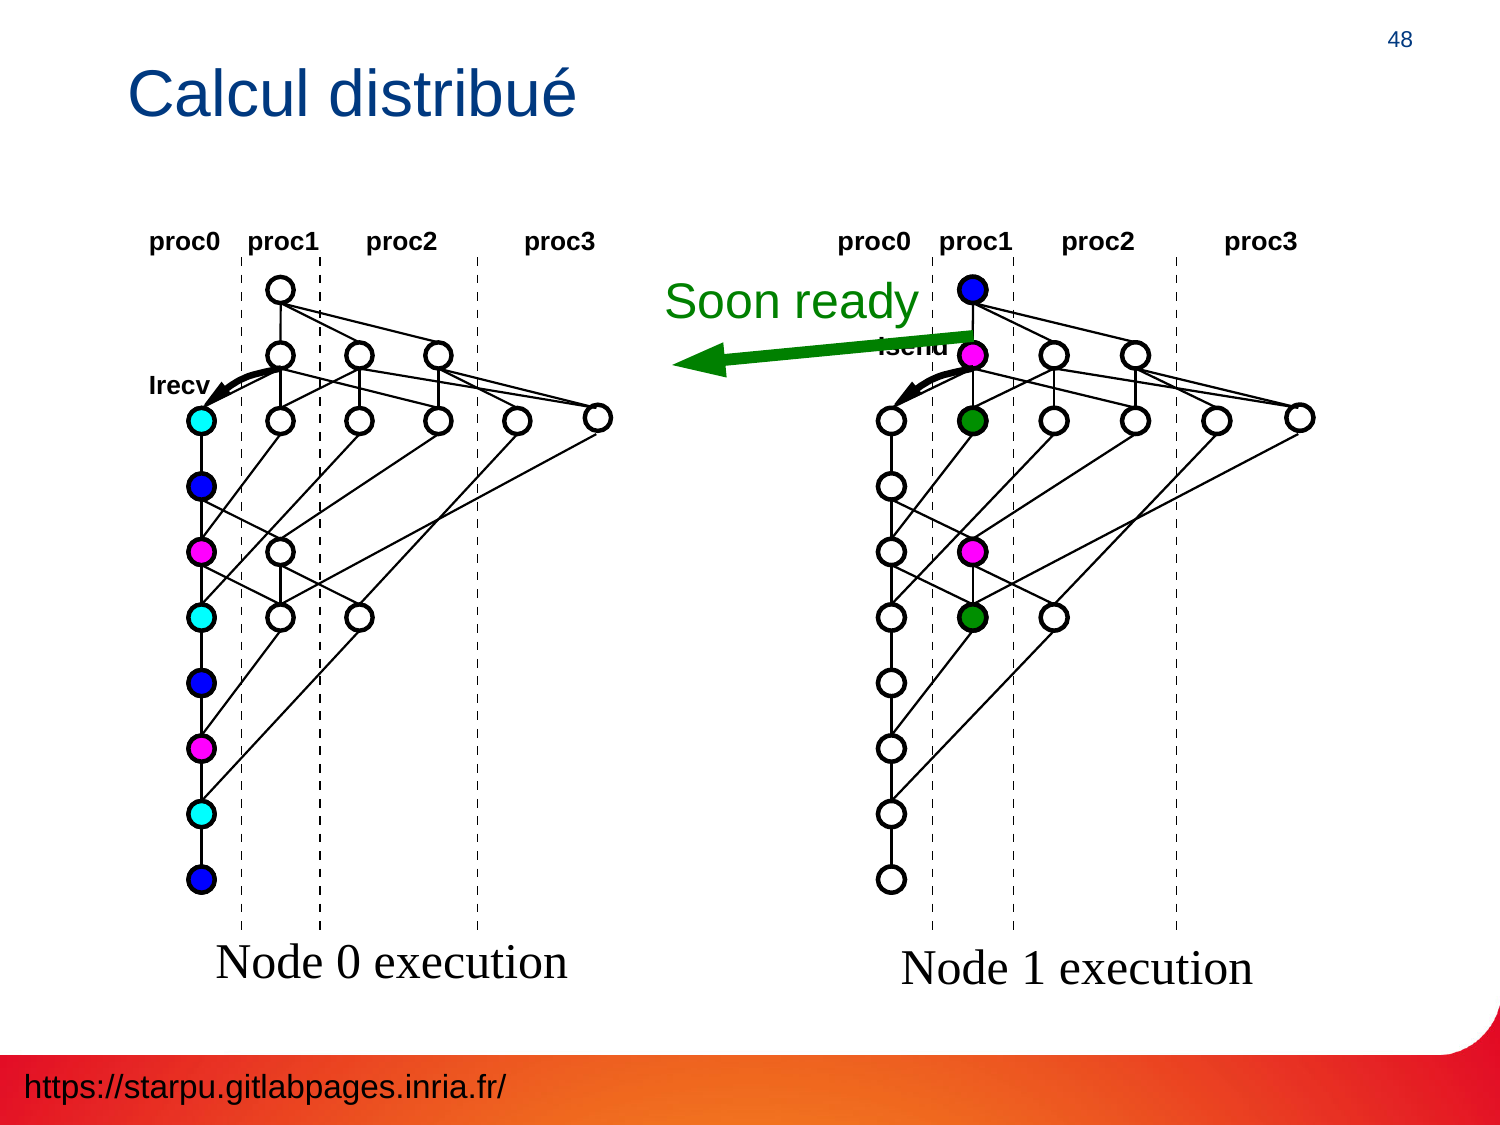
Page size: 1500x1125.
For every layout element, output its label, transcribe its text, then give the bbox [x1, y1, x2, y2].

picture [838, 222, 1317, 932]
picture [149, 222, 614, 932]
picture [838, 337, 890, 342]
picture [0, 947, 1500, 1125]
text_box Soon ready [649, 261, 935, 337]
text_box Node 0 execution [200, 920, 857, 1064]
text_box Node 1 execution [885, 926, 1500, 1070]
title Calcul distribué [112, 0, 1474, 188]
